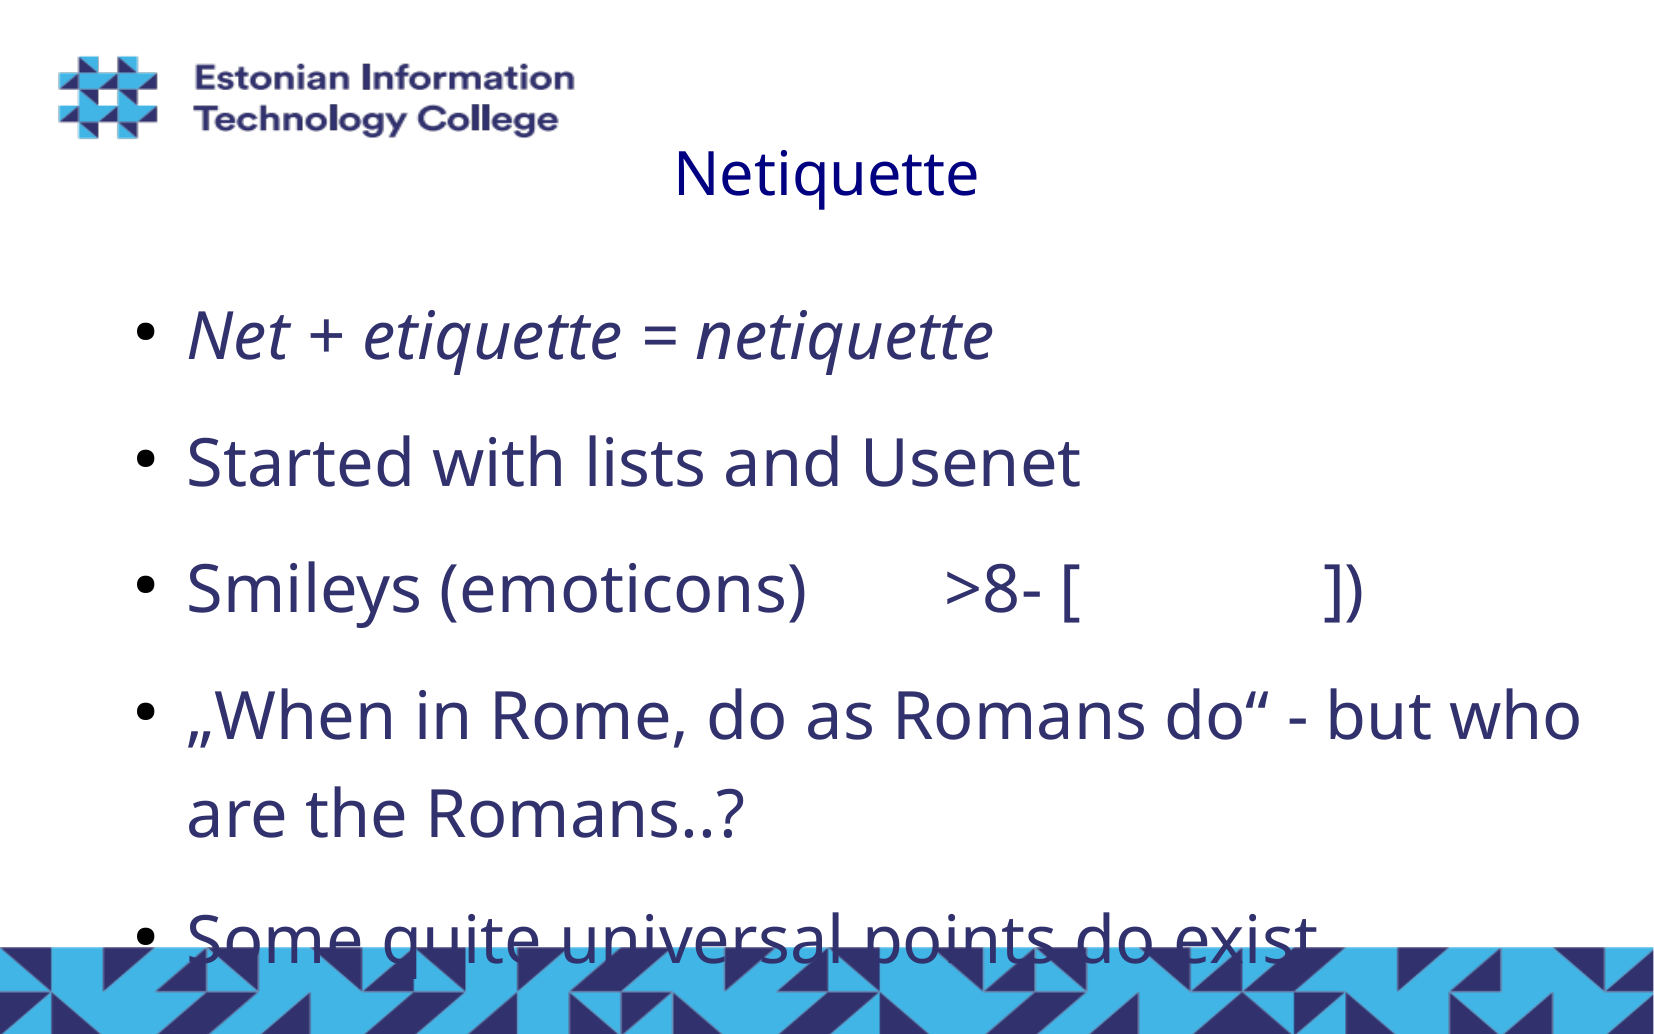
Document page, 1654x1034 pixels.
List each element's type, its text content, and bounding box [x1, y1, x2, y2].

title Netiquette [121, 83, 1533, 260]
list Net + etiquette = netiquette Started with lists and Usenet Smileys (emoticons) >8- [ ]) „When in Rome, do as Romans do“ - but who are the Romans..? Some quite universal points do exist [116, 287, 1640, 1034]
